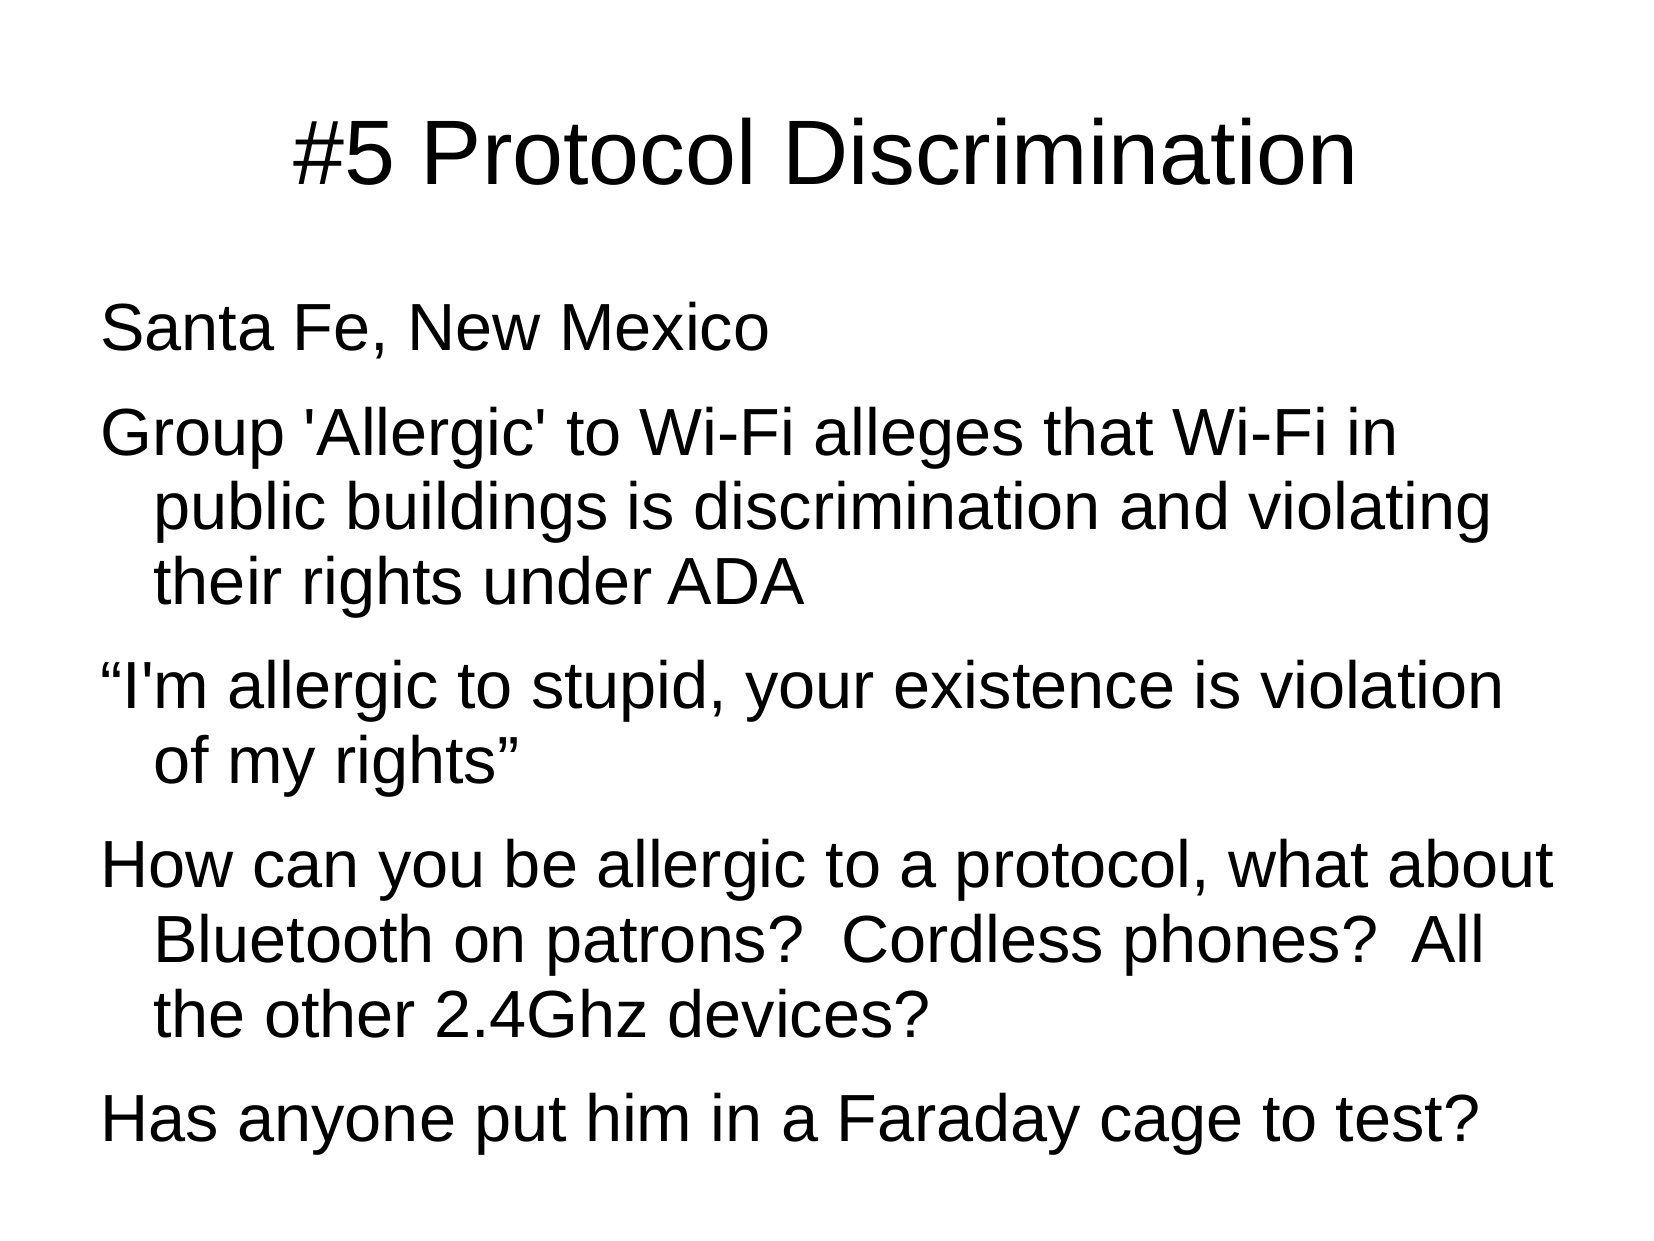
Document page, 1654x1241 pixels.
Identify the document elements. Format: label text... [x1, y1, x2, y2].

list Santa Fe, New Mexico Group 'Allergic' to Wi-Fi alleges that Wi-Fi in public buildings is discrimination and violating their rights under ADA “I'm allergic to stupid, your existence is violation of my rights” How can you be allergic to a protocol, what about Bluetooth on patrons? Cordless phones? All the other 2.4Ghz devices? Has anyone put him in a Faraday cage to test? [82, 290, 1571, 1157]
title #5 Protocol Discrimination [82, 56, 1571, 250]
